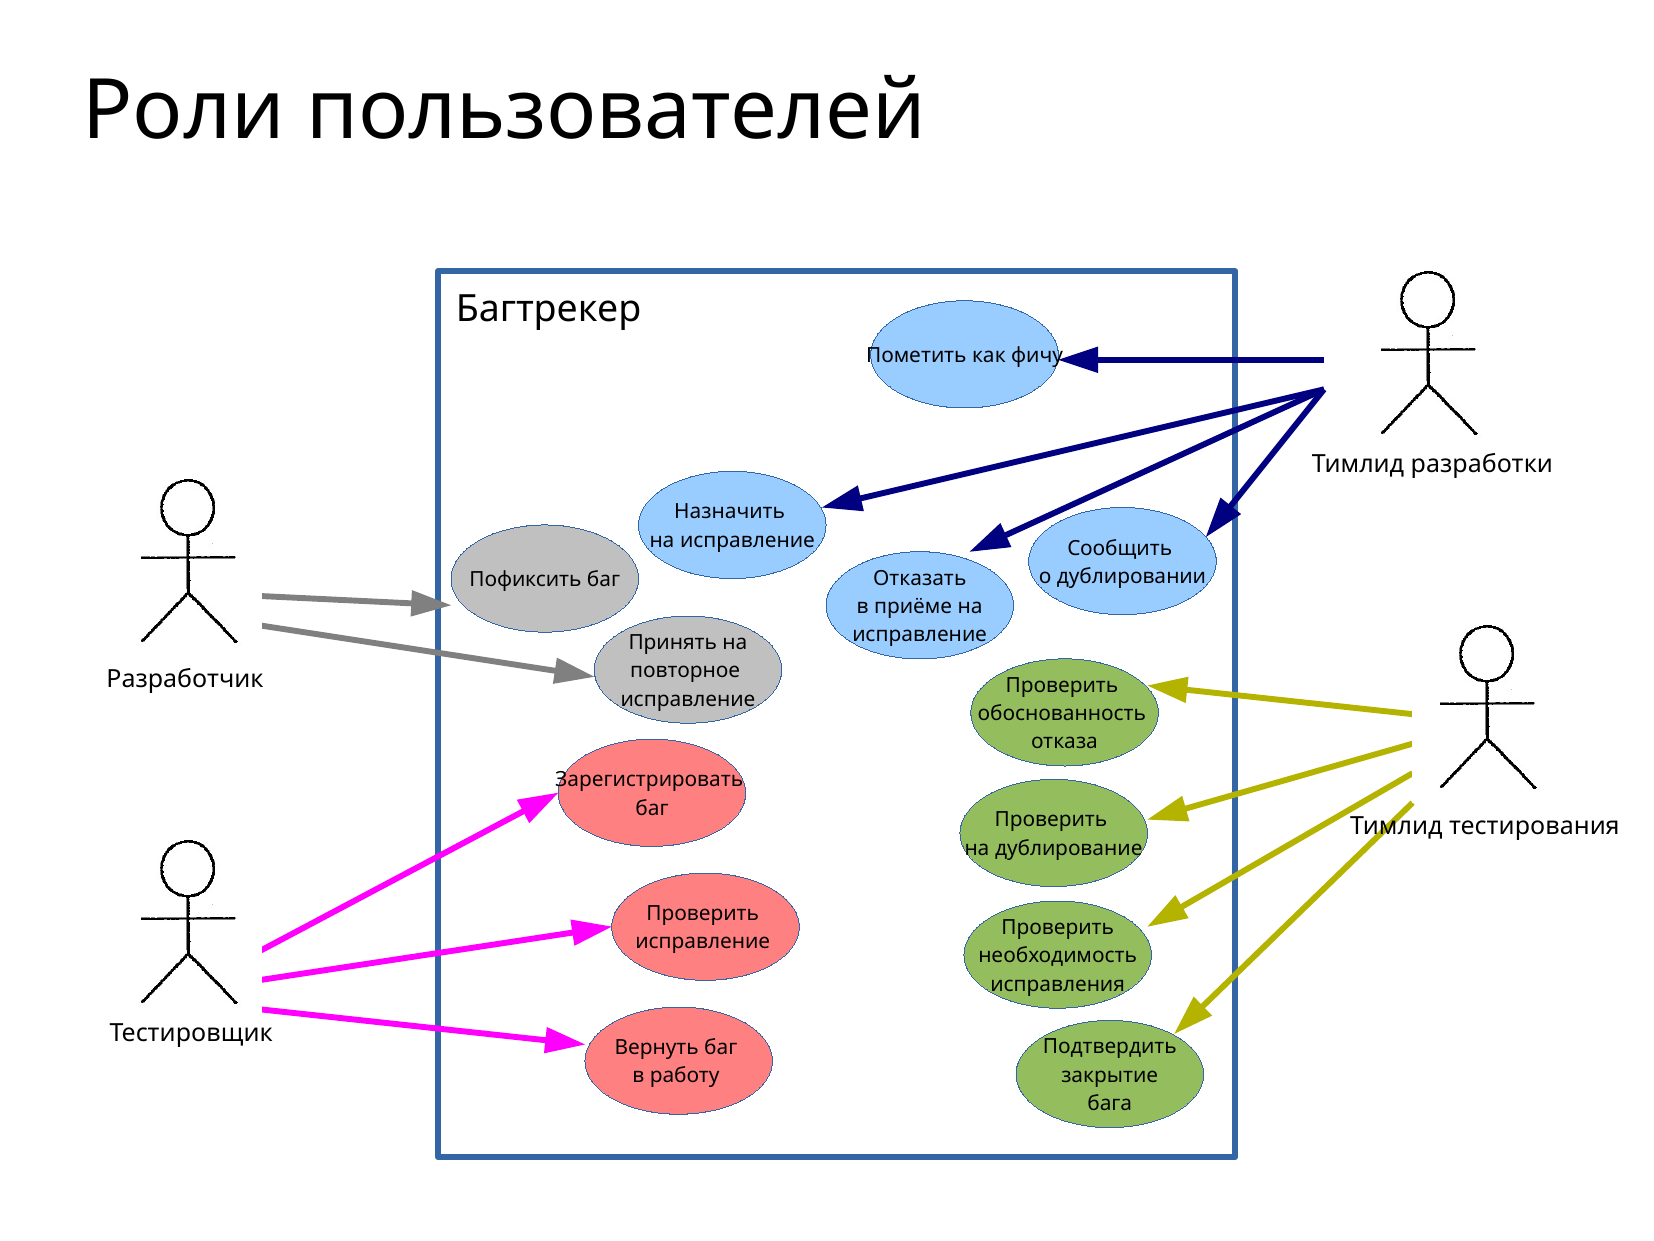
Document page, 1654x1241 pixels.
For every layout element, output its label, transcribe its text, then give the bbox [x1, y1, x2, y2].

picture [1412, 617, 1561, 803]
text_box Подтвердить закрытие бага [1016, 1020, 1204, 1128]
picture [1353, 263, 1502, 449]
text_box Отказать в приёме на исправление [826, 551, 1014, 659]
text_box Пофиксить баг [451, 524, 639, 633]
text_box Назначить на исправление [638, 471, 827, 579]
picture [113, 832, 262, 1018]
picture [113, 471, 262, 657]
text_box Зарегистрировать баг [558, 739, 746, 847]
text_box Пометить как фичу [870, 300, 1059, 408]
text_box Проверить исправление [611, 873, 800, 981]
title Роли пользователей [82, 49, 1571, 257]
text_box Проверить обоснованность отказа [970, 658, 1159, 767]
text_box Вернуть баг в работу [584, 1007, 773, 1115]
text_box Сообщить о дублировании [1028, 507, 1217, 615]
text_box Принять на повторное исправление [594, 616, 782, 724]
text_box Проверить на дублирование [959, 779, 1148, 887]
text_box Багтрекер [438, 271, 1236, 1158]
text_box Проверить необходимость исправления [963, 901, 1152, 1009]
